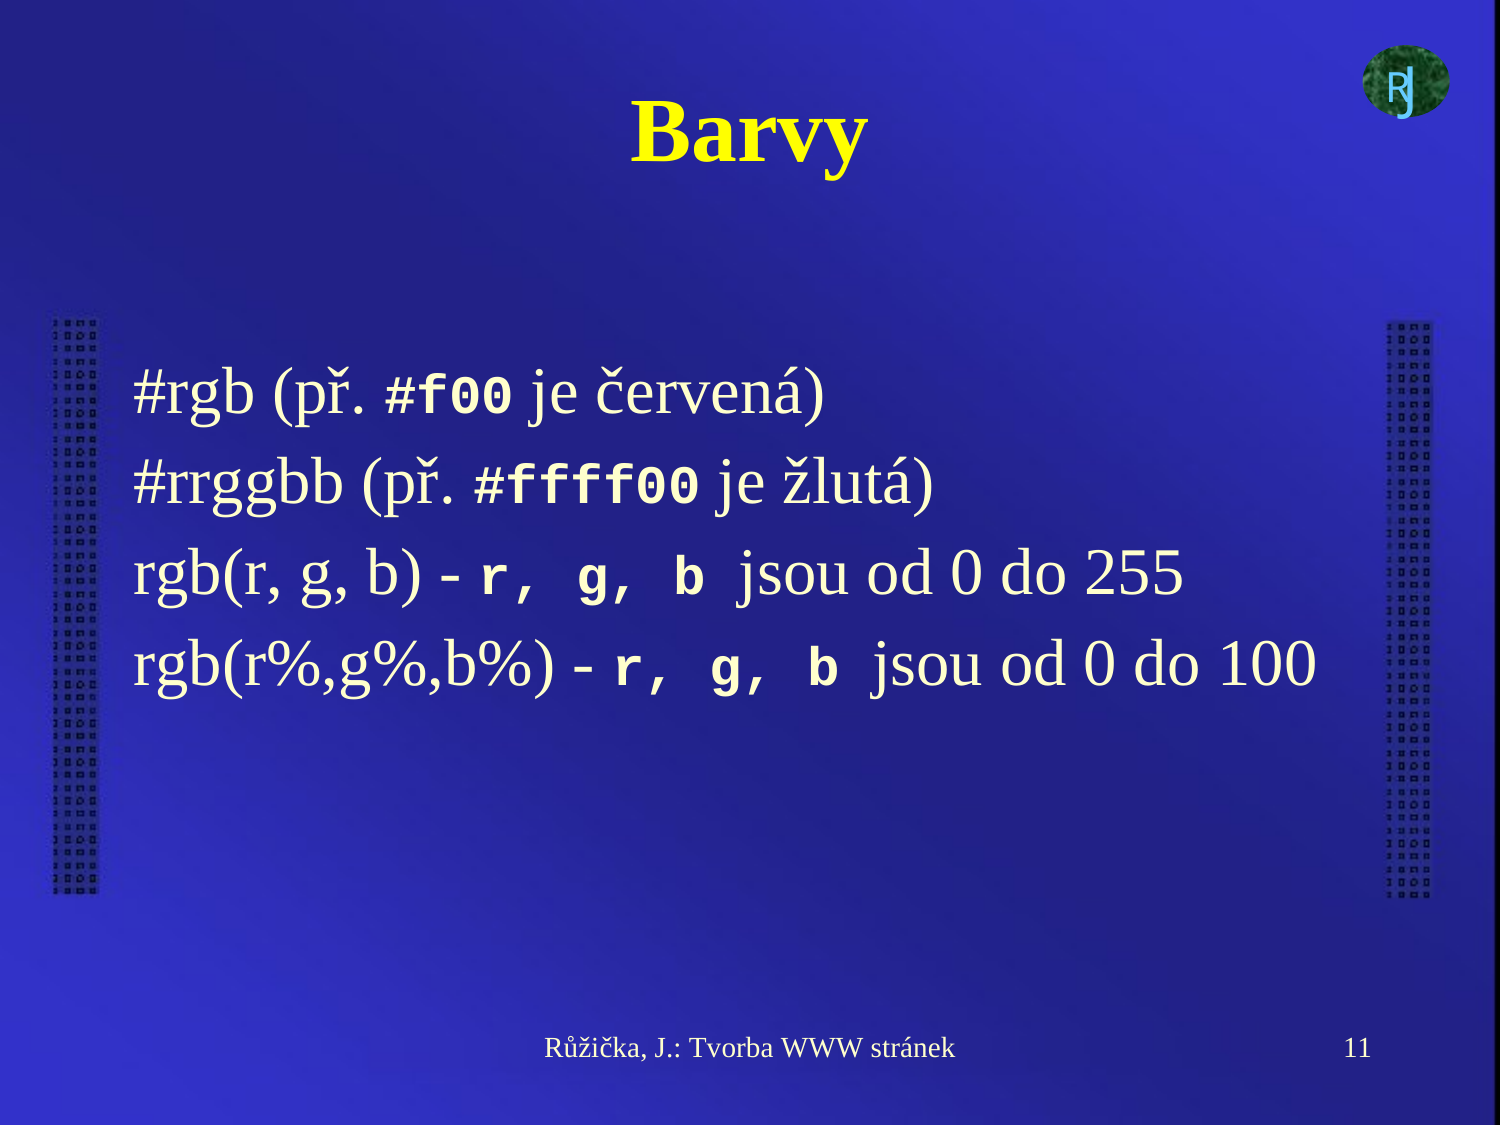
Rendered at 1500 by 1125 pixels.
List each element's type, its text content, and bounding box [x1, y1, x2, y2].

list #rgb (př. #f00 je červená) #rrggbb (př. #ffff00 je žlutá) rgb(r, g, b) - r, g, b jsou od 0 do 255 rgb(r%,g%,b%) - r, g, b jsou od 0 do 100 [118, 346, 1394, 928]
text_box R [1370, 50, 1432, 116]
text_box 1 [1074, 1025, 1388, 1101]
text_box Růžička, J.: Tvorba WWW stránek [512, 1025, 988, 1101]
picture [0, 0, 1500, 1125]
title Barvy [112, 37, 1388, 225]
text_box J [1388, 39, 1450, 128]
text_box [1362, 61, 1370, 102]
